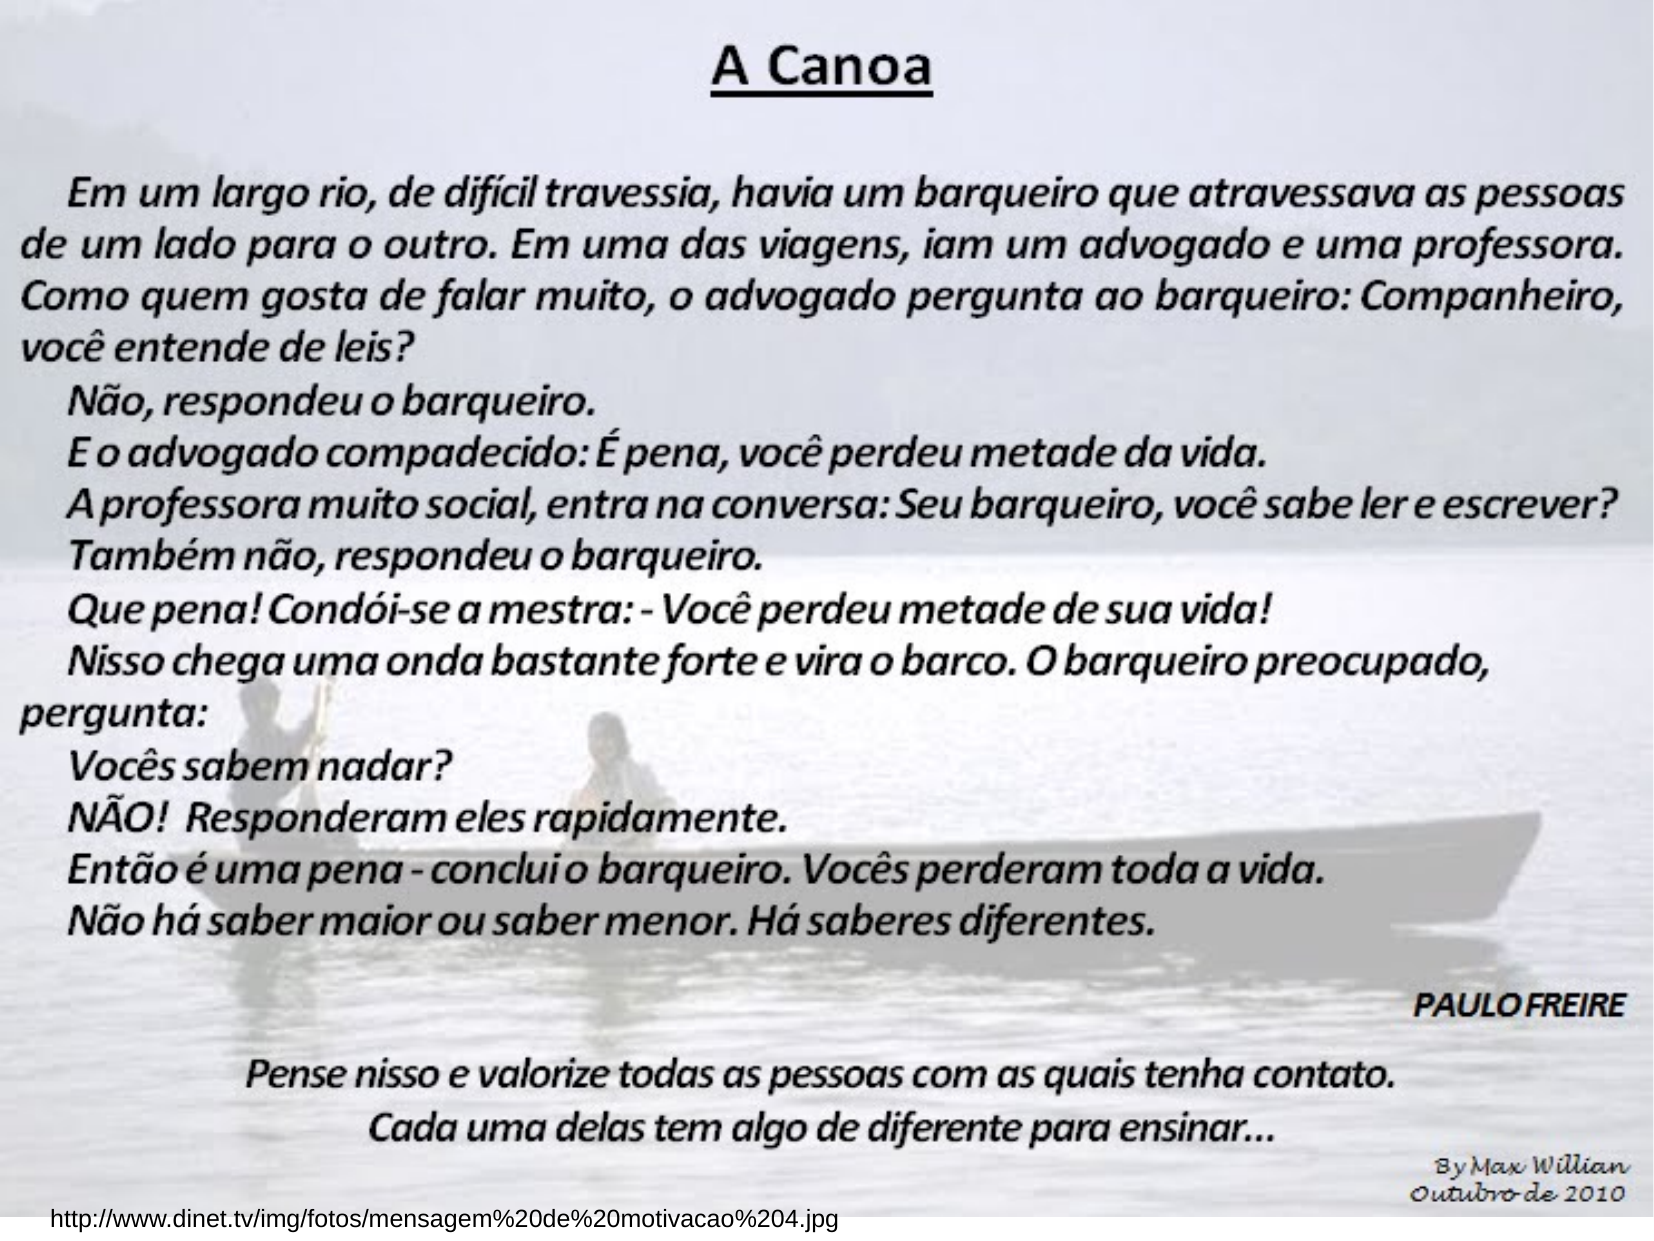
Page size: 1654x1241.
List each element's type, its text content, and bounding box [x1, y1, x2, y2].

text_box http://www.dinet.tv/img/fotos/mensagem%20de%20motivacao%204.jpg [35, 1197, 1583, 1241]
picture [0, 0, 1654, 1217]
